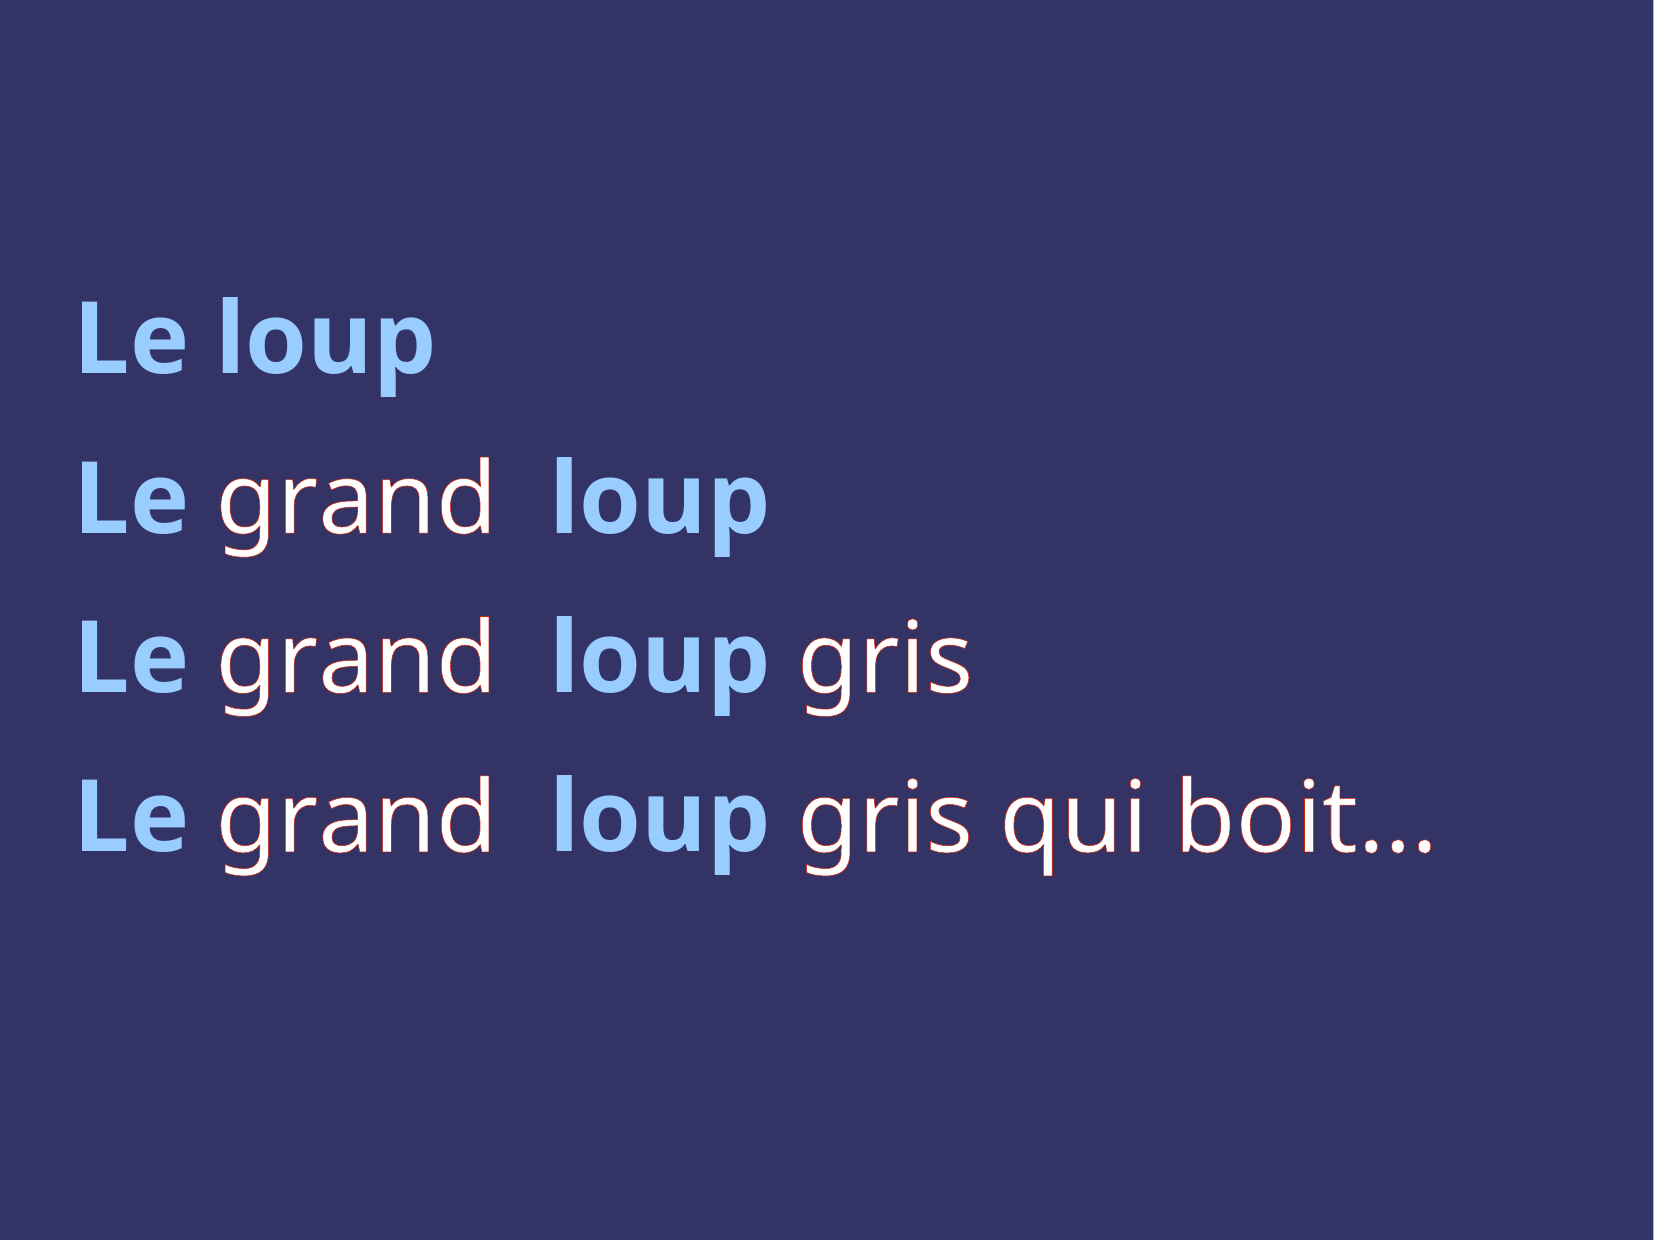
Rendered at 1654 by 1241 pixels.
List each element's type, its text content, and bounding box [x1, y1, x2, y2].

text_box Le loup Le grand loup Le grand loup gris Le grand loup gris qui boit... [59, 236, 1625, 1016]
